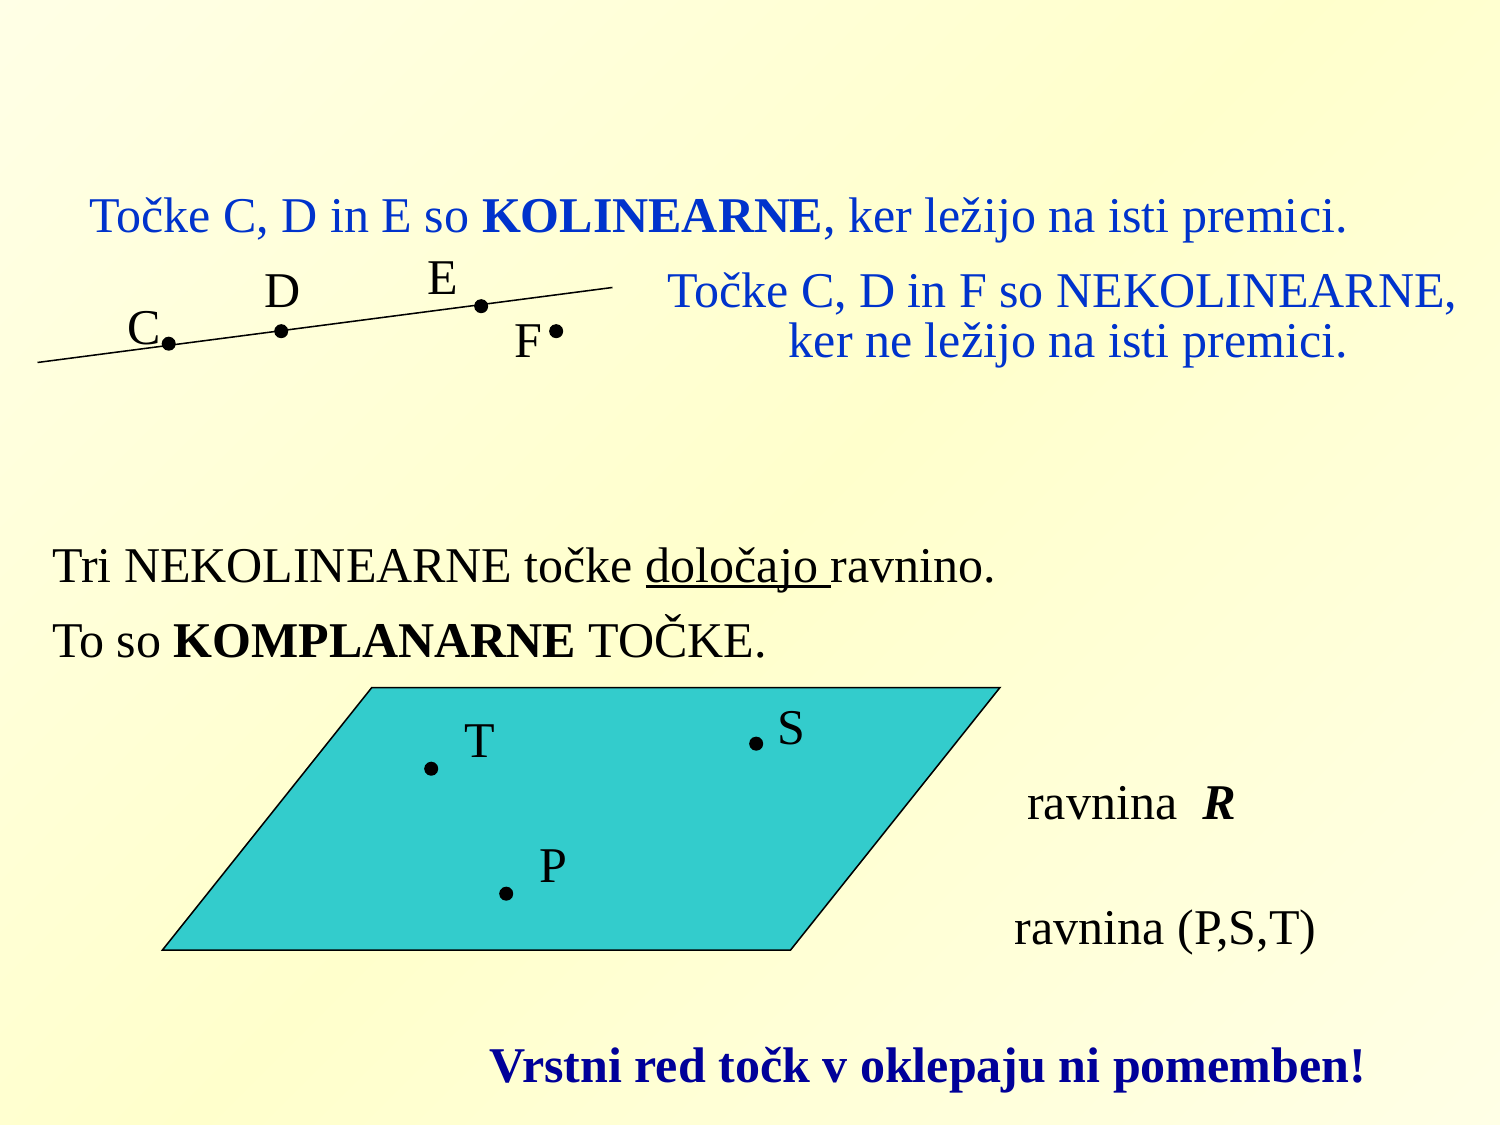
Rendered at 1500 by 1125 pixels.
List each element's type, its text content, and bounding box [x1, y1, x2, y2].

text_box ker ne ležijo na isti premici. [773, 299, 1364, 375]
text_box D [249, 249, 325, 325]
text_box T [449, 699, 525, 775]
text_box [475, 299, 488, 313]
text_box Točke C, D in F so NEKOLINEARNE, [652, 249, 1485, 325]
text_box ravnina R [1012, 762, 1400, 838]
text_box C [112, 287, 200, 363]
text_box P [524, 824, 588, 900]
text_box ravnina (P,S,T) [999, 887, 1400, 963]
text_box F [499, 299, 588, 375]
text_box To so KOMPLANARNE TOČKE. [37, 599, 975, 675]
text_box Tri NEKOLINEARNE točke določajo ravnino. [37, 524, 1088, 600]
text_box Vrstni red točk v oklepaju ni pomemben! [474, 1024, 1450, 1100]
text_box E [412, 237, 475, 313]
text_box Točke C, D in E so KOLINEARNE, ker ležijo na isti premici. [75, 174, 1500, 250]
text_box [162, 687, 1000, 951]
text_box [274, 325, 288, 338]
text_box S [762, 687, 863, 763]
